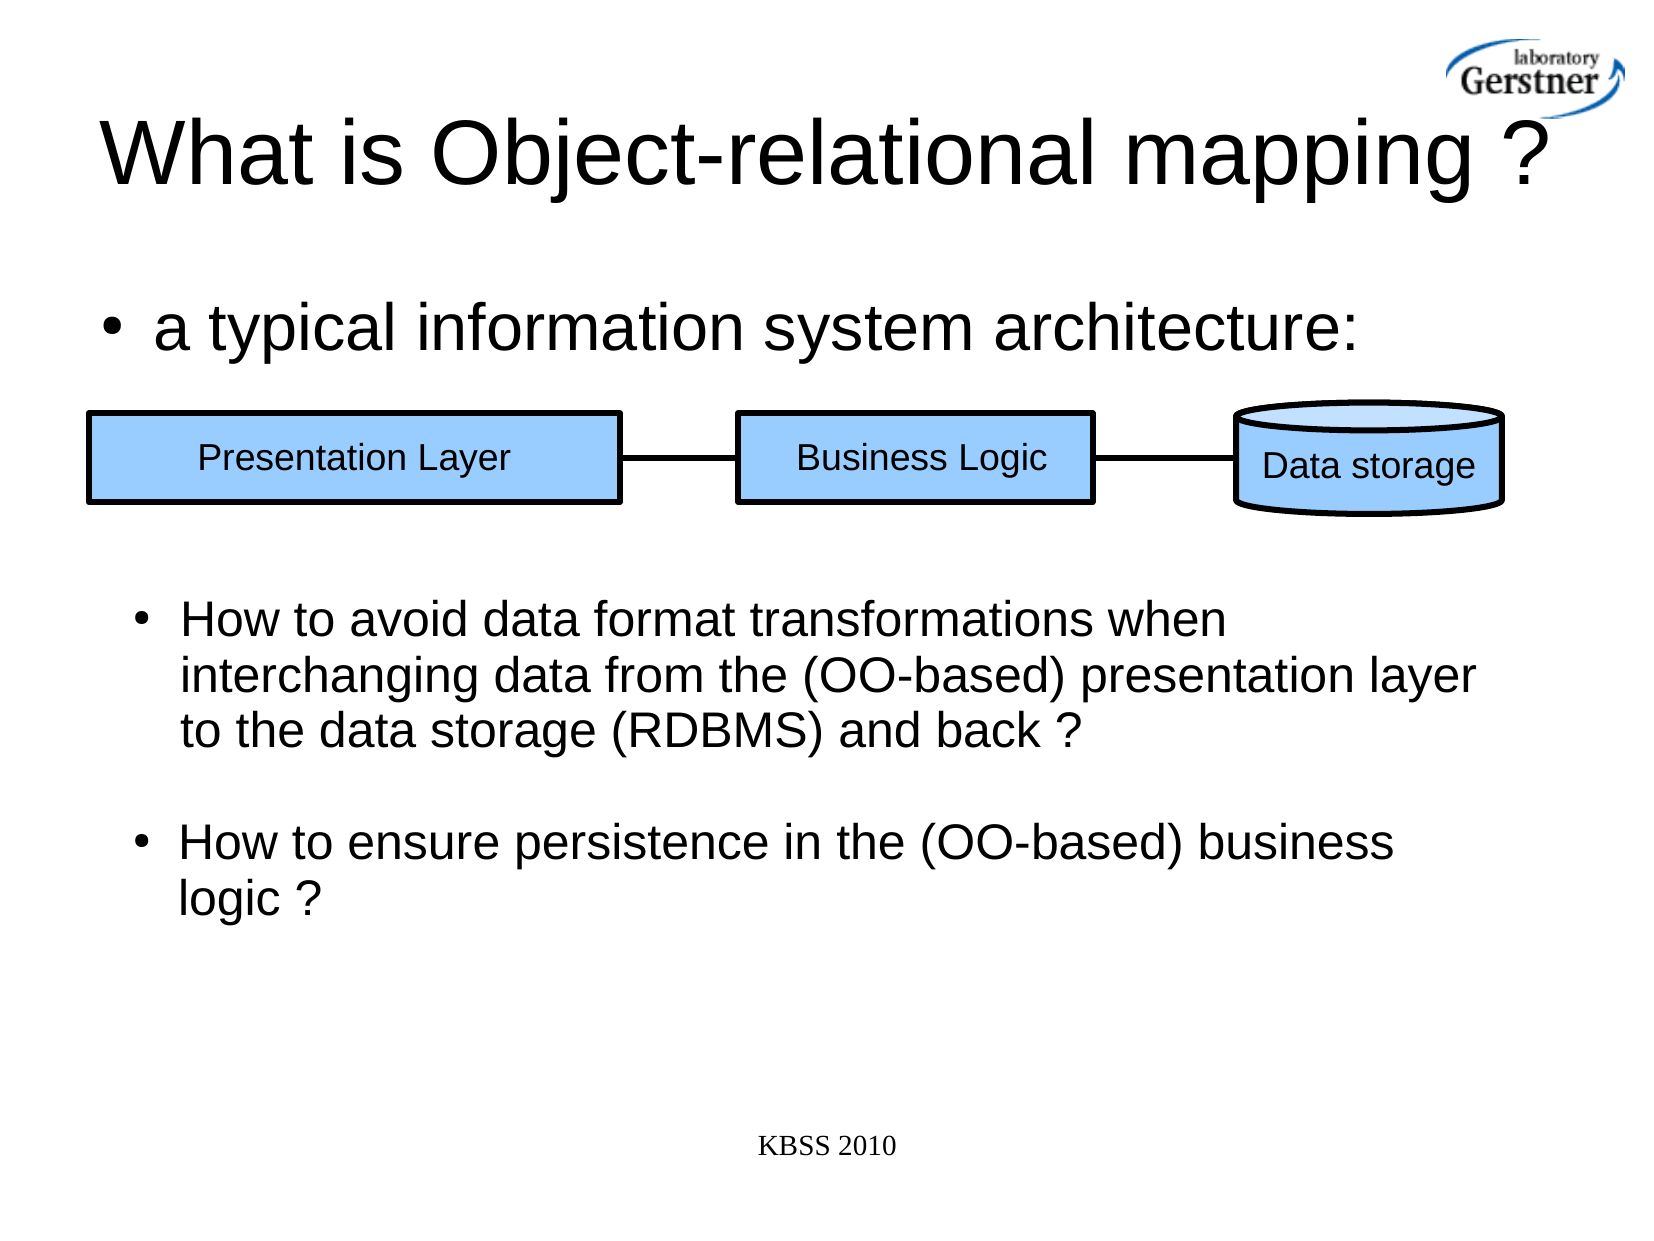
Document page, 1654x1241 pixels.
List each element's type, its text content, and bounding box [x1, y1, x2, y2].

title What is Object-relational mapping ? [82, 56, 1571, 250]
picture [1446, 39, 1625, 119]
list a typical information system architecture: [82, 290, 1565, 1123]
text_box Business Logic [738, 413, 1093, 502]
text_box Data storage [1236, 418, 1502, 514]
text_box How to avoid data format transformations when interchanging data from the (OO-based) presentation layer to the data storage (RDBMS) and back ? How to ensure persistence in the (OO-based) business logic ? [118, 583, 1556, 1057]
text_box Presentation Layer [88, 413, 621, 502]
